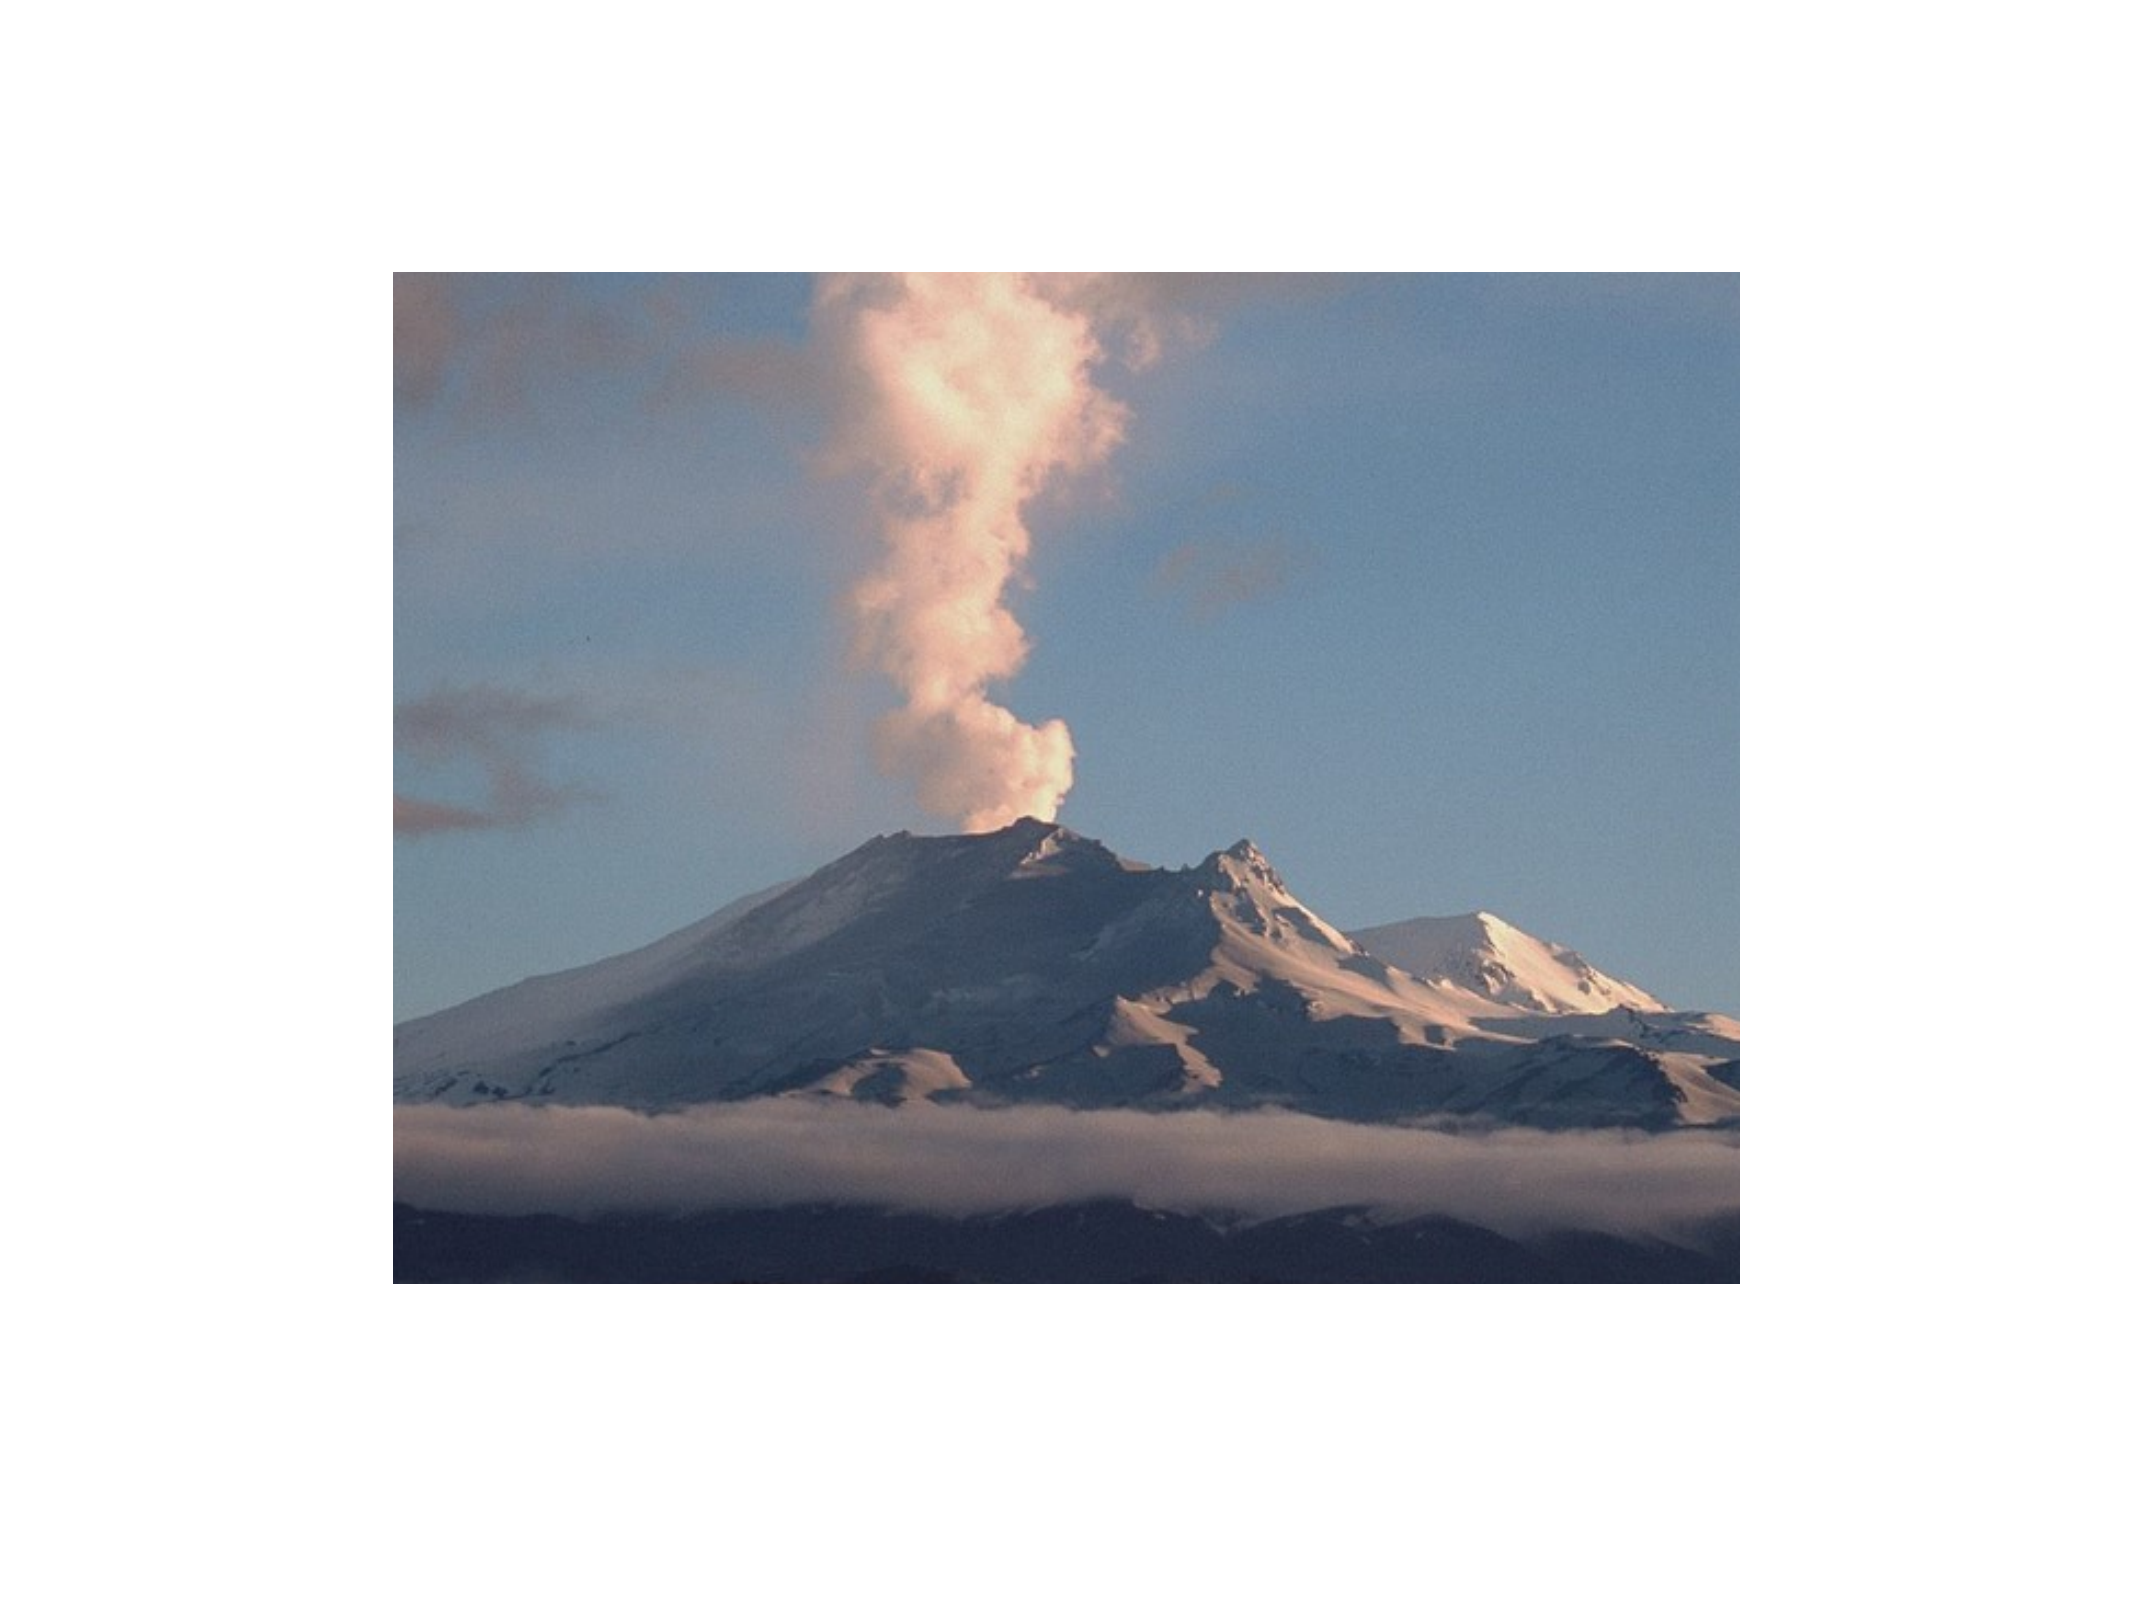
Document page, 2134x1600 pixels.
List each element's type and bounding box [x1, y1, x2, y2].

picture [393, 272, 1740, 1284]
